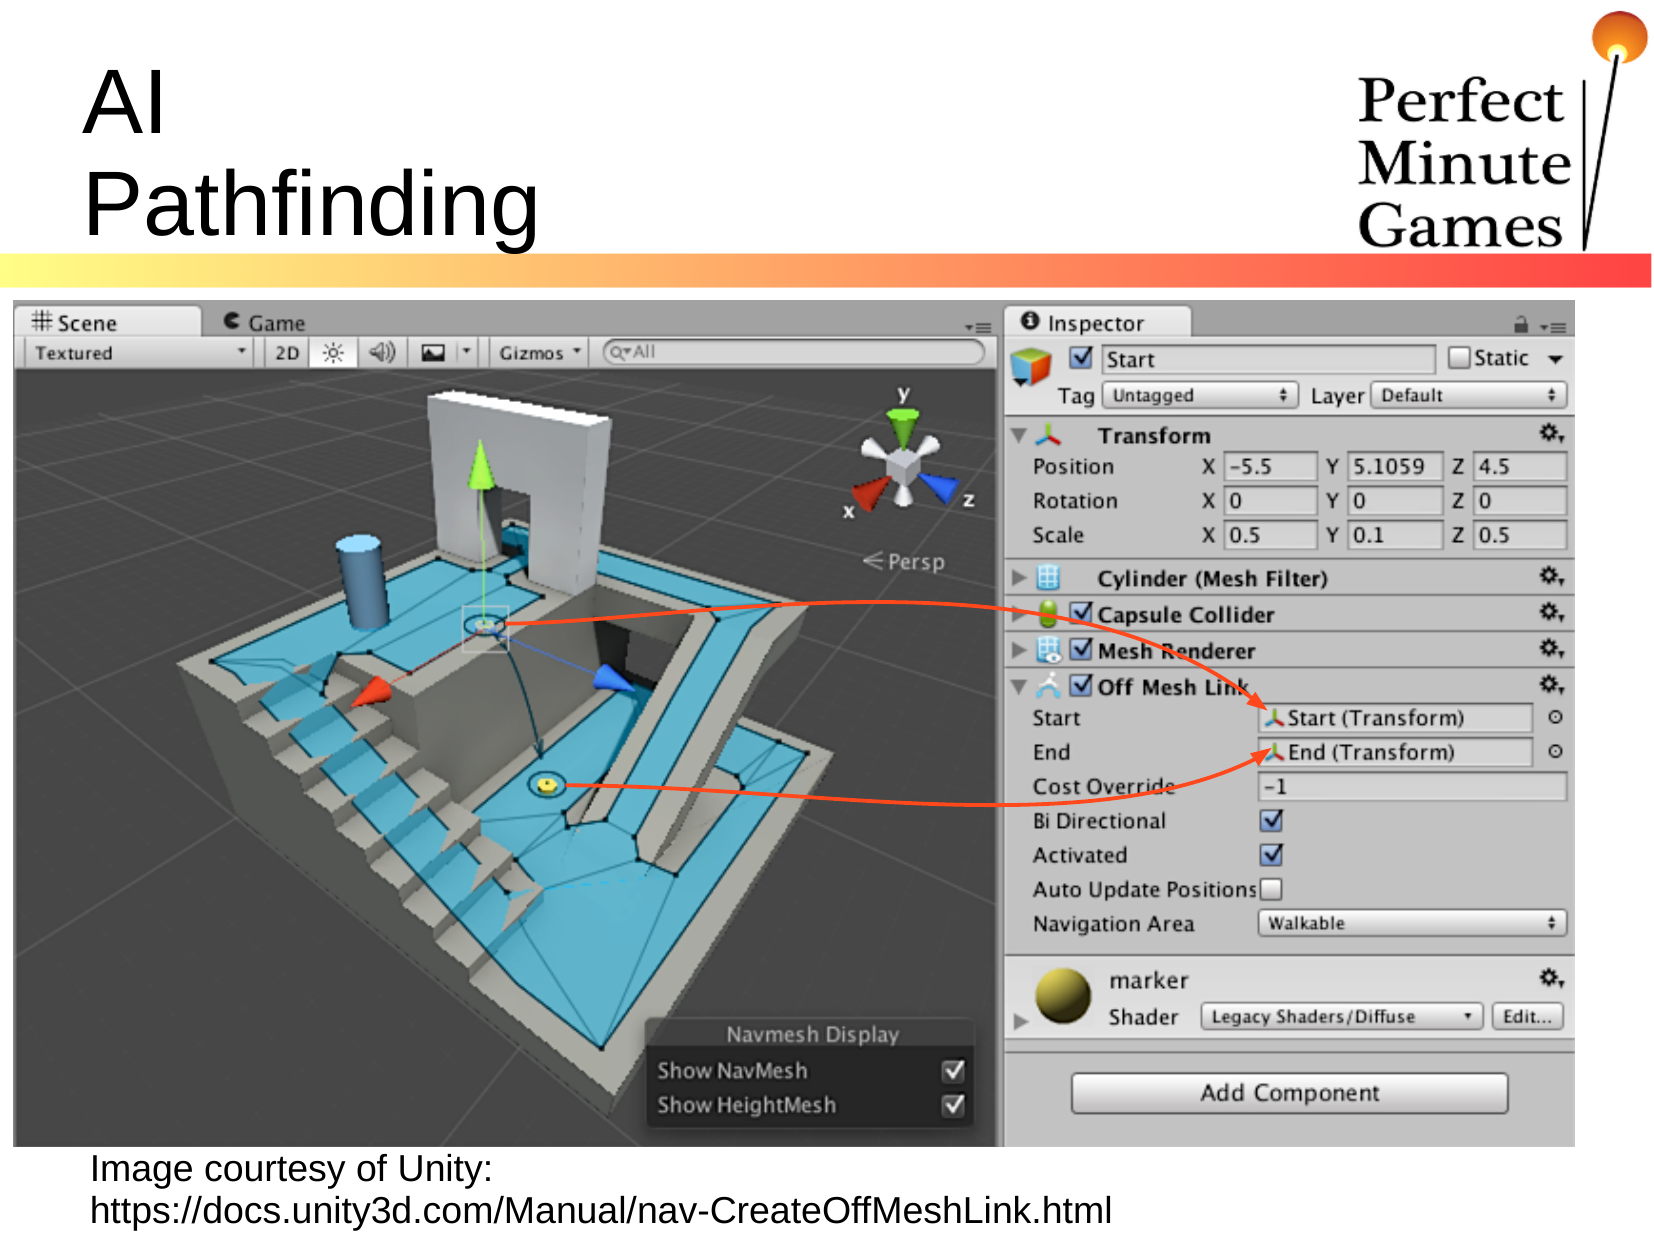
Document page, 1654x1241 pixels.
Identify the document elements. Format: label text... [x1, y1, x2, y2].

title AI Pathfinding [82, 49, 1571, 257]
text_box Image courtesy of Unity: https://docs.unity3d.com/Manual/nav-CreateOffMeshLink.html [75, 1140, 1441, 1241]
picture [0, 0, 1654, 1241]
